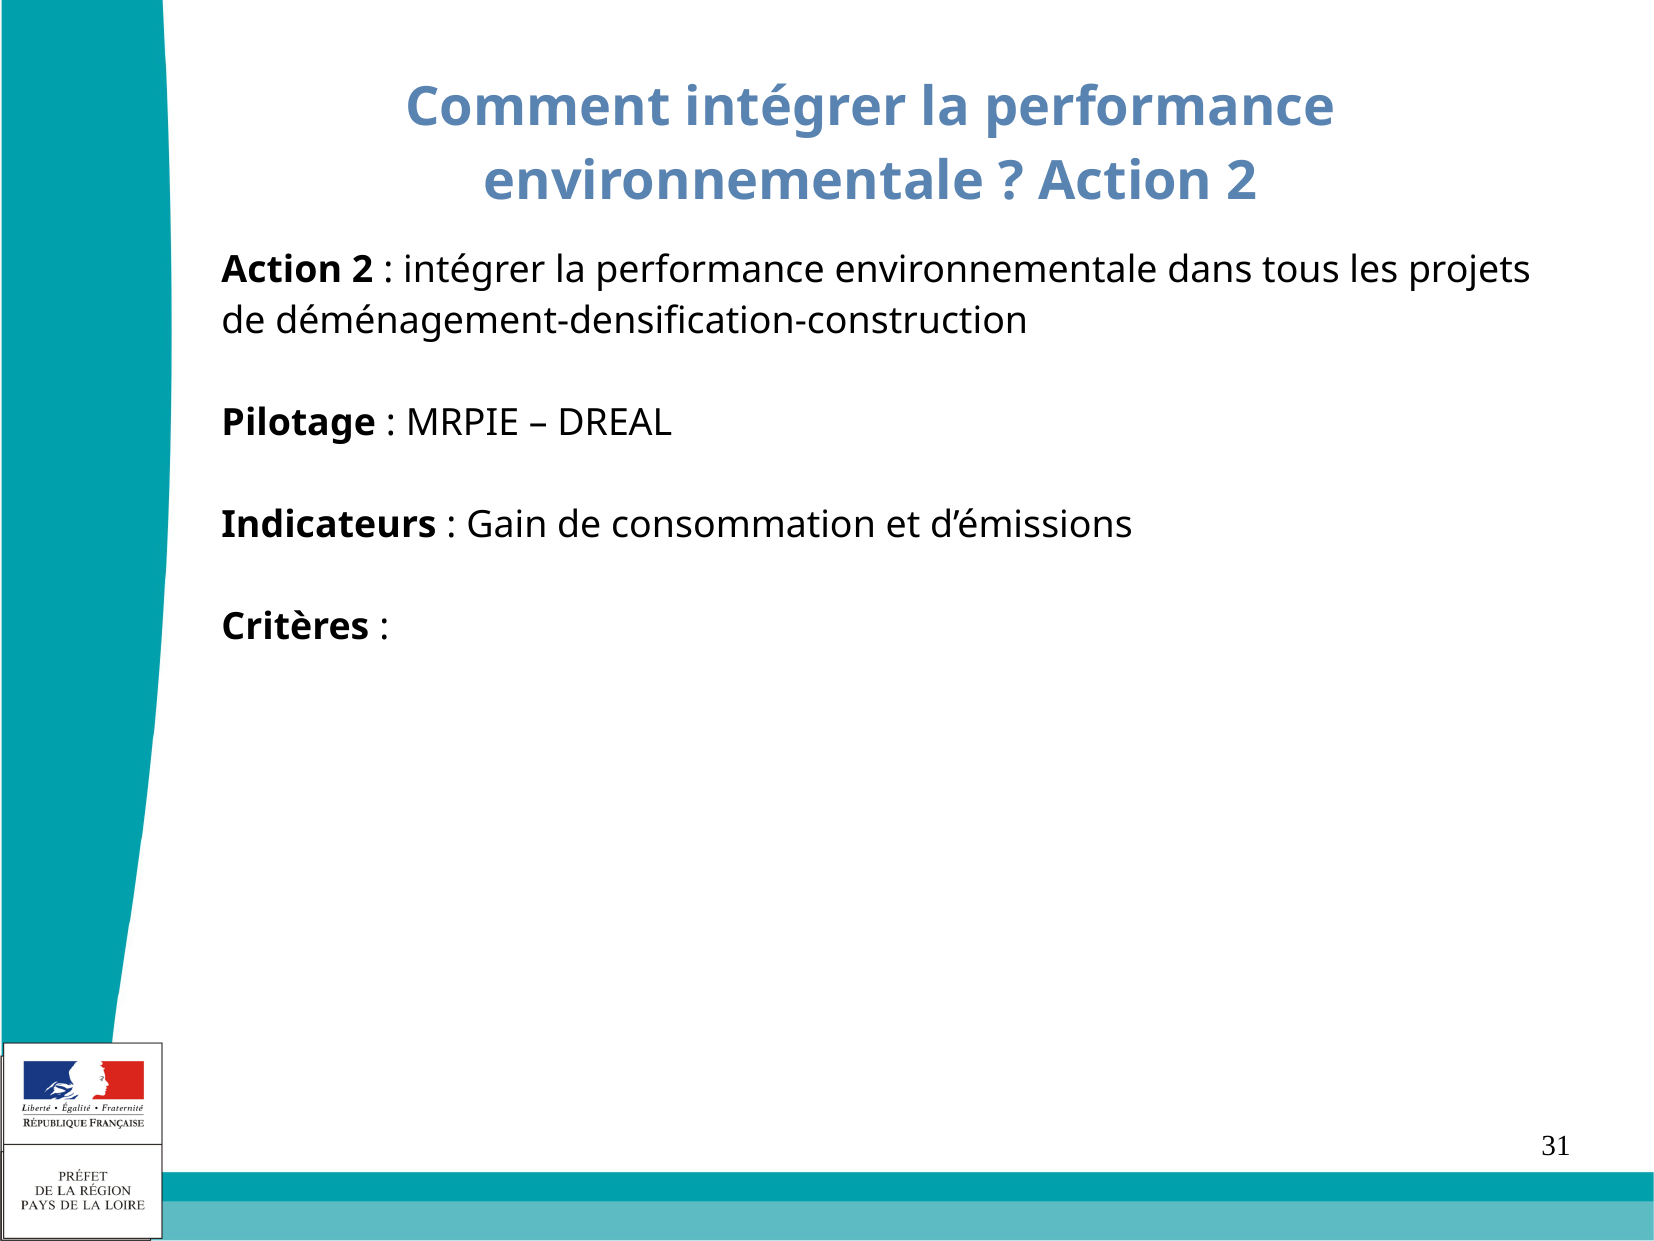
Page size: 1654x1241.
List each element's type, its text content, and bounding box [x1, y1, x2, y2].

text_box Comment intégrer la performance environnementale ? Action 2 [206, 59, 1536, 184]
text_box Action 2 : intégrer la performance environnementale dans tous les projets de déménagement-densification-construction Pilotage : MRPIE – DREAL Indicateurs : Gain de consommation et d’émissions Critères : [206, 234, 1595, 550]
picture [0, 0, 1654, 1241]
